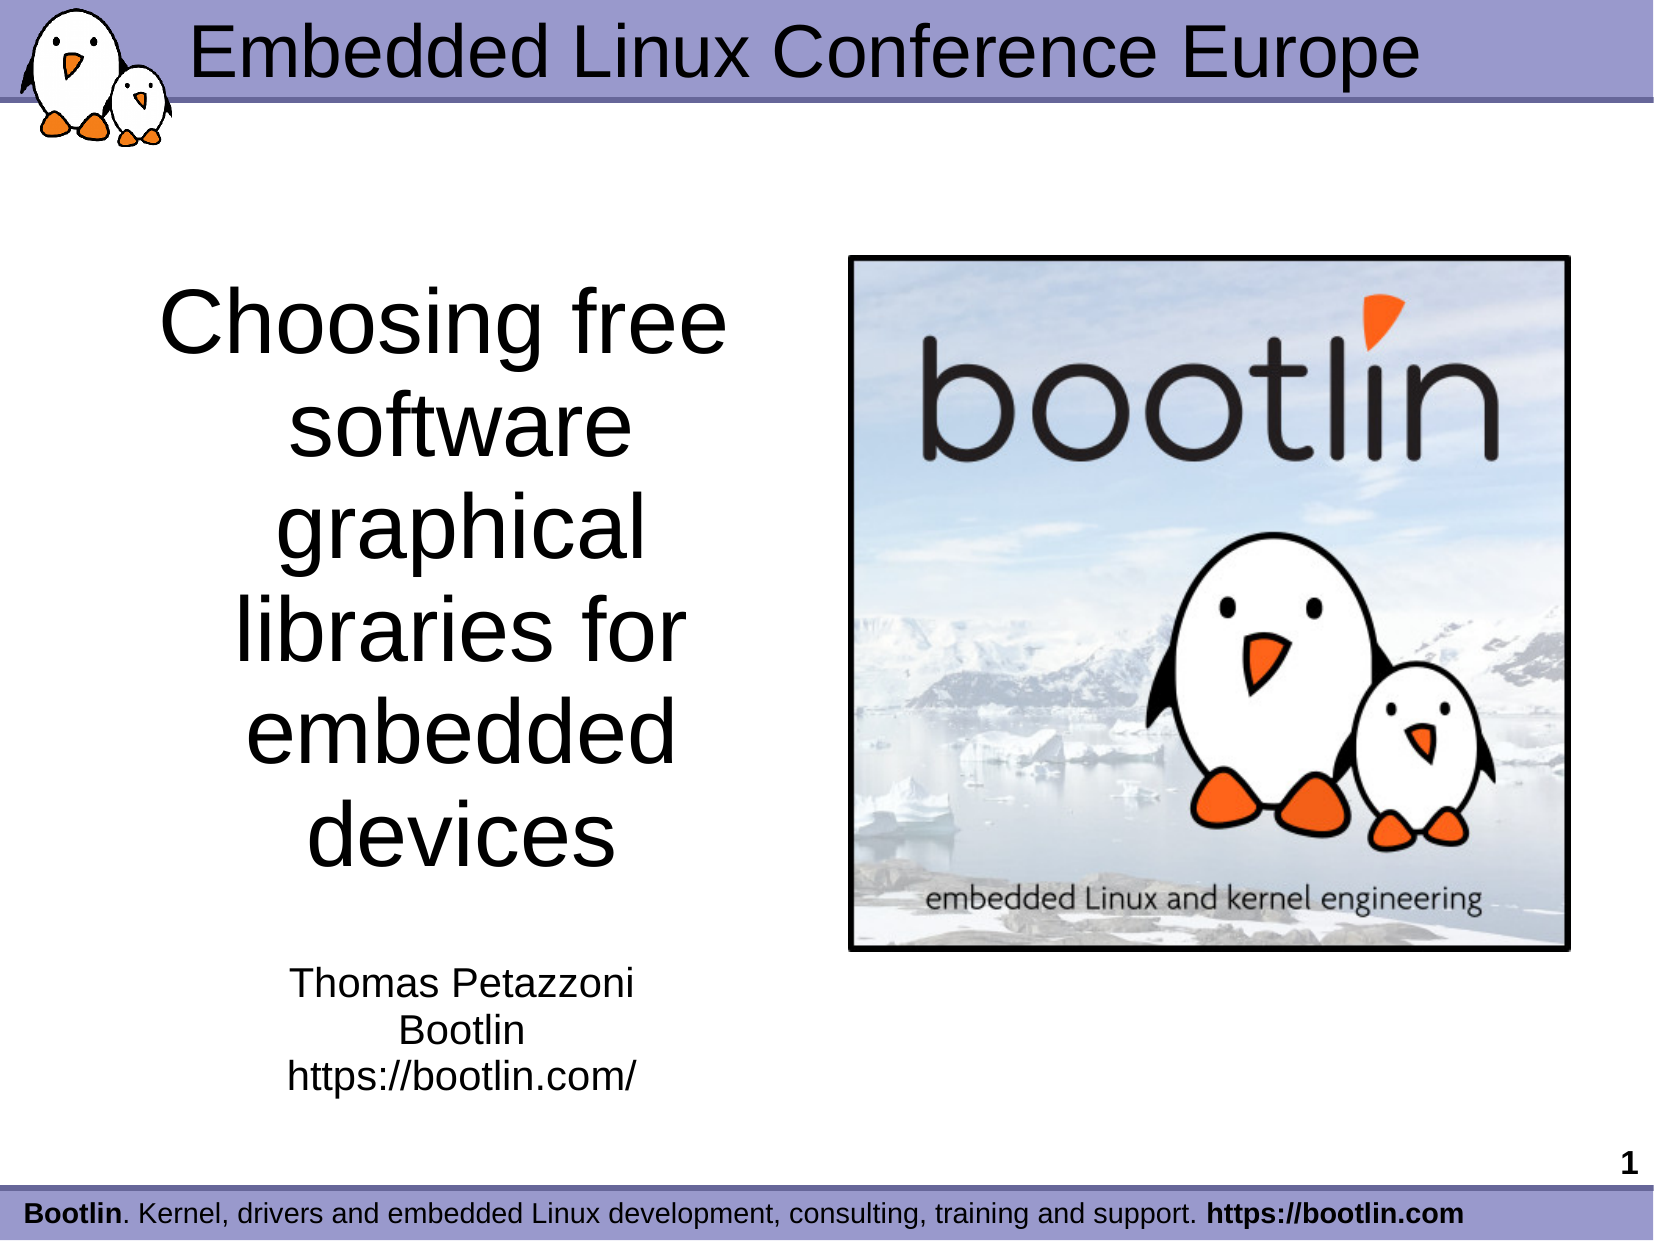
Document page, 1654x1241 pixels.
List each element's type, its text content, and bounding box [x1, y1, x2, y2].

title Embedded Linux Conference Europe [60, 4, 1551, 98]
subtitle Choosing free software graphical libraries for embedded devices Thomas Petazzoni Bootlin https://bootlin.com/ [31, 260, 822, 1111]
picture [848, 255, 1571, 952]
picture [20, 8, 172, 147]
